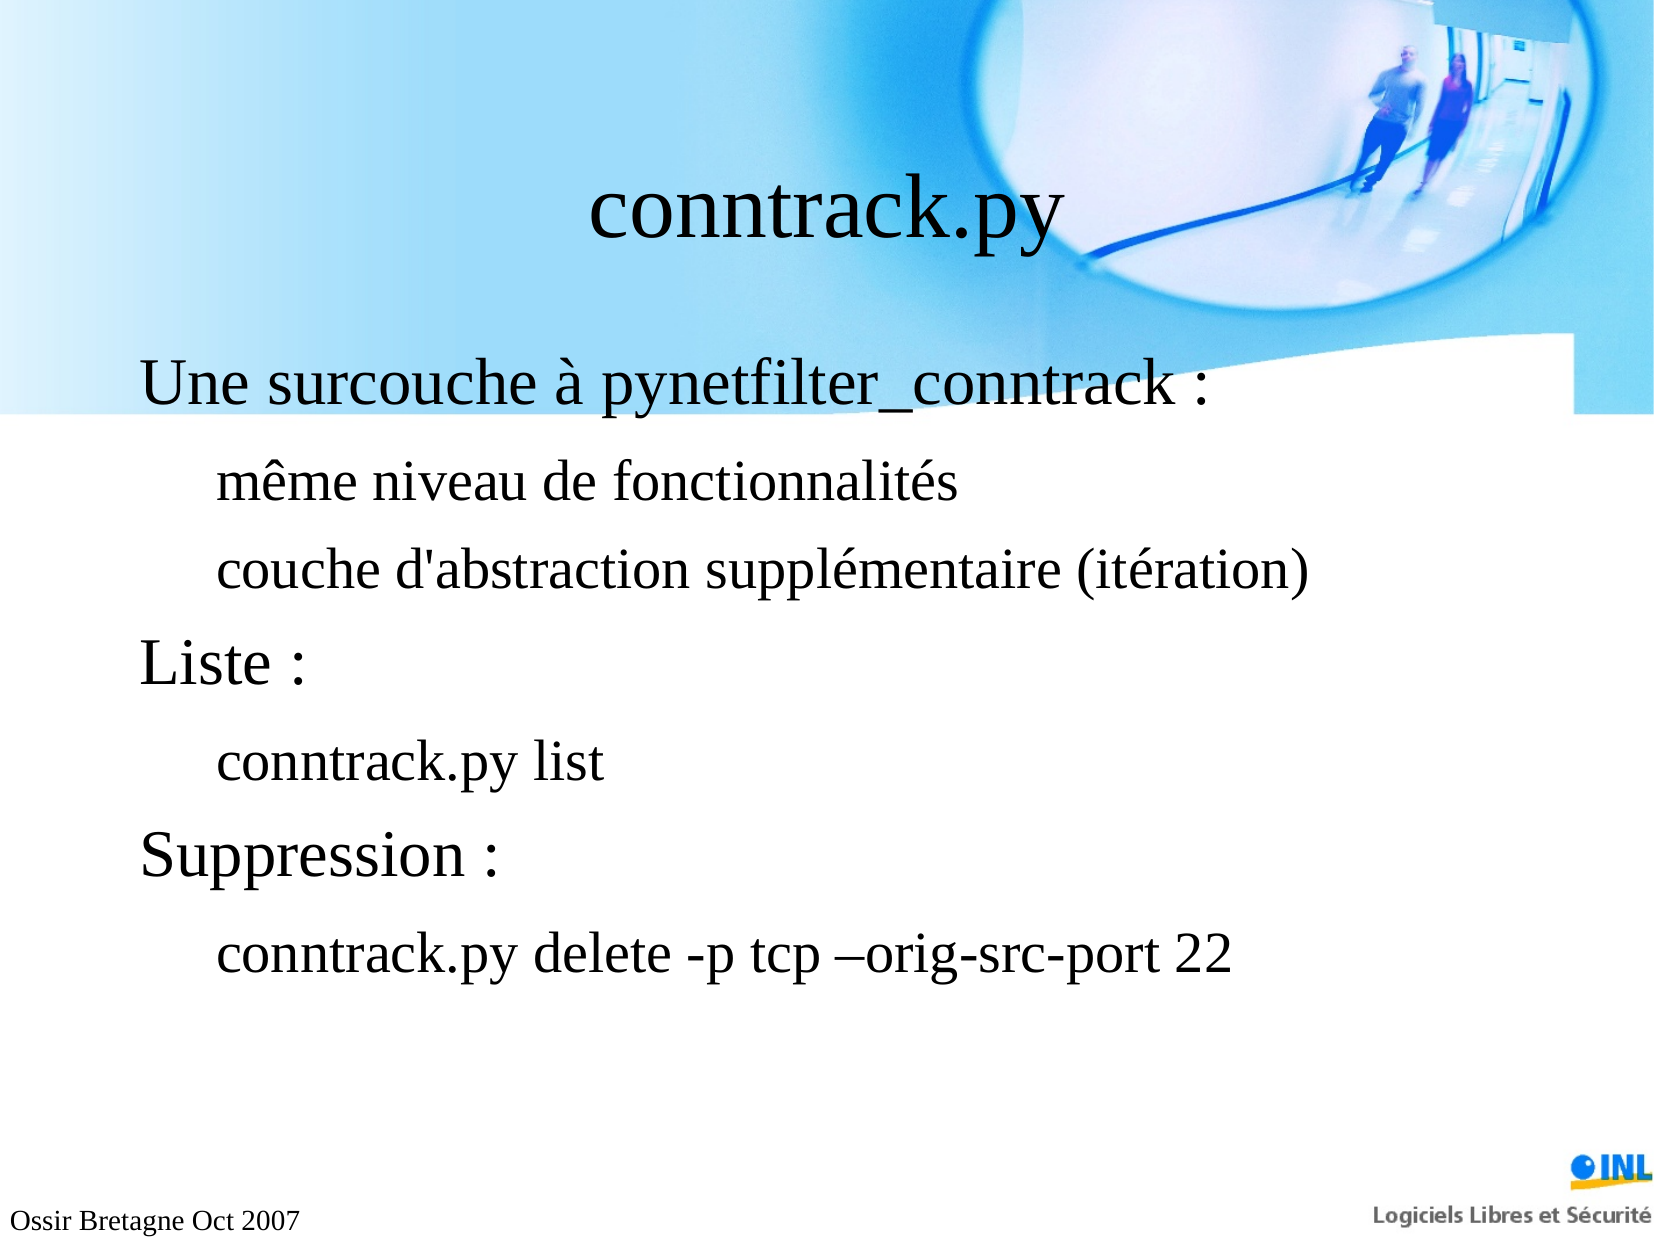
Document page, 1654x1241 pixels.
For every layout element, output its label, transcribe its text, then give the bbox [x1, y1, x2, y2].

list Une surcouche à pynetfilter_conntrack : même niveau de fonctionnalités couche d'abstraction supplémentaire (itération) Liste : conntrack.py list Suppression : conntrack.py delete -p tcp –orig-src-port 22 [121, 344, 1534, 1222]
title conntrack.py [121, 102, 1534, 311]
picture [0, 0, 1654, 1241]
